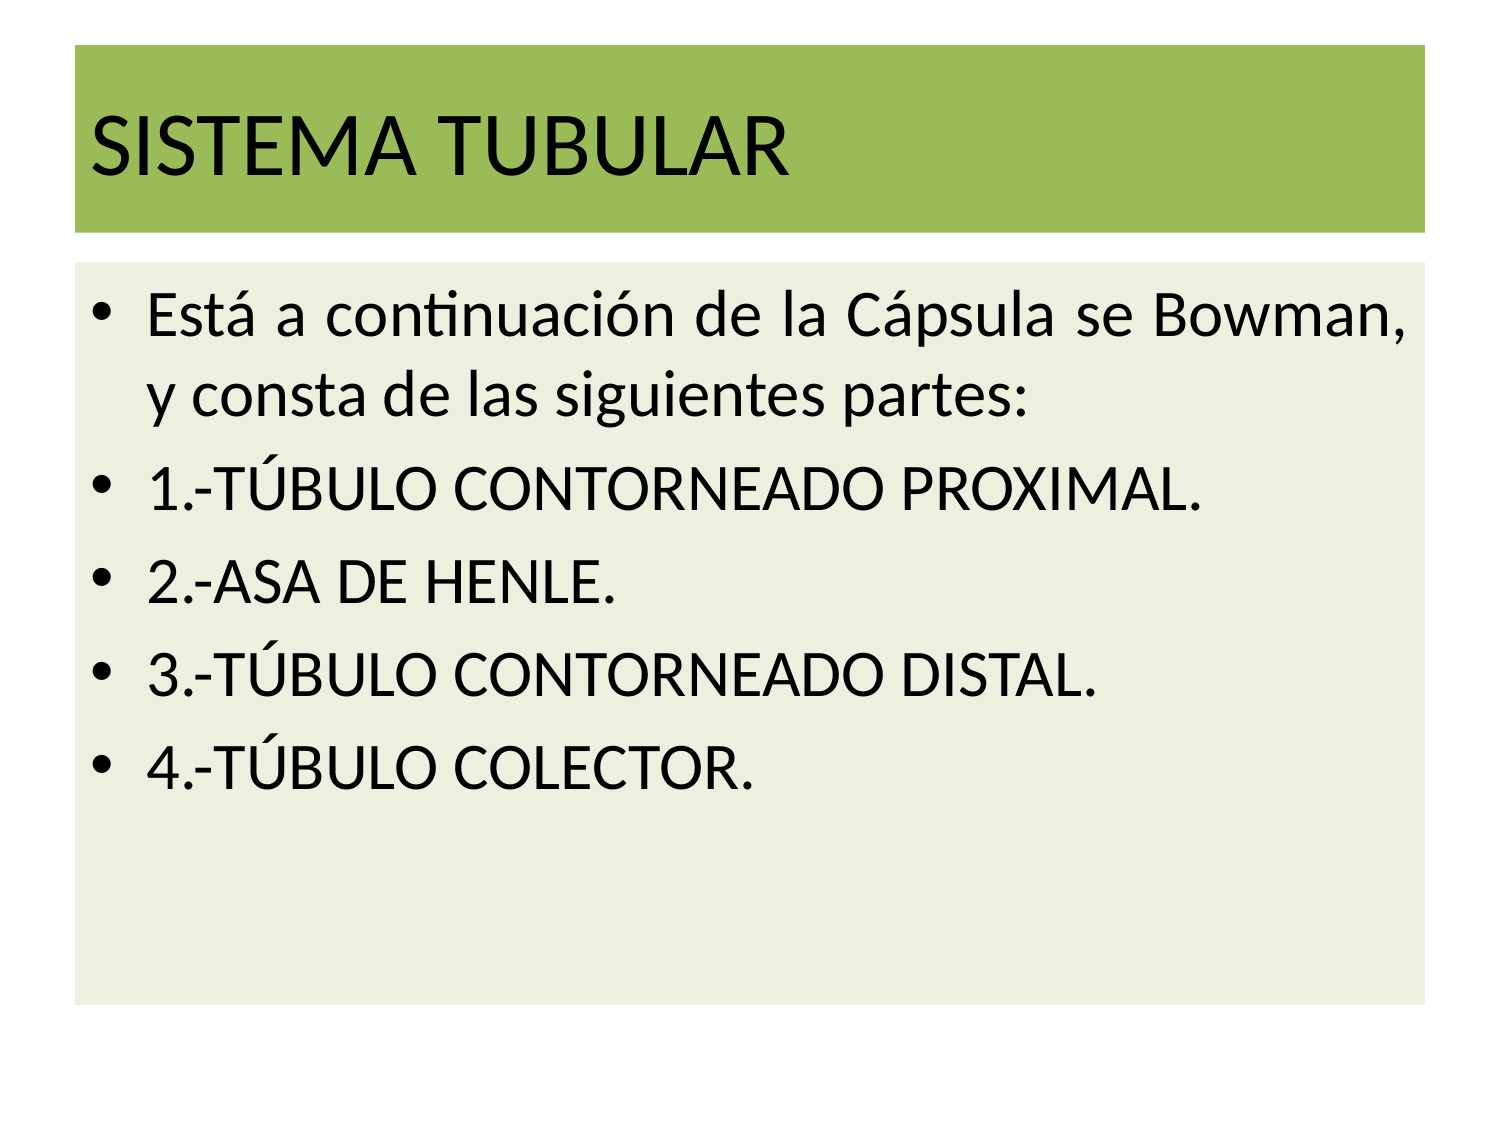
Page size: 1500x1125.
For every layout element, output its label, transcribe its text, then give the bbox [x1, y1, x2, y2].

list Está a continuación de la Cápsula se Bowman, y consta de las siguientes partes: 1.-TÚBULO CONTORNEADO PROXIMAL. 2.-ASA DE HENLE. 3.-TÚBULO CONTORNEADO DISTAL. 4.-TÚBULO COLECTOR. [75, 262, 1425, 1005]
title SISTEMA TUBULAR [75, 45, 1425, 233]
